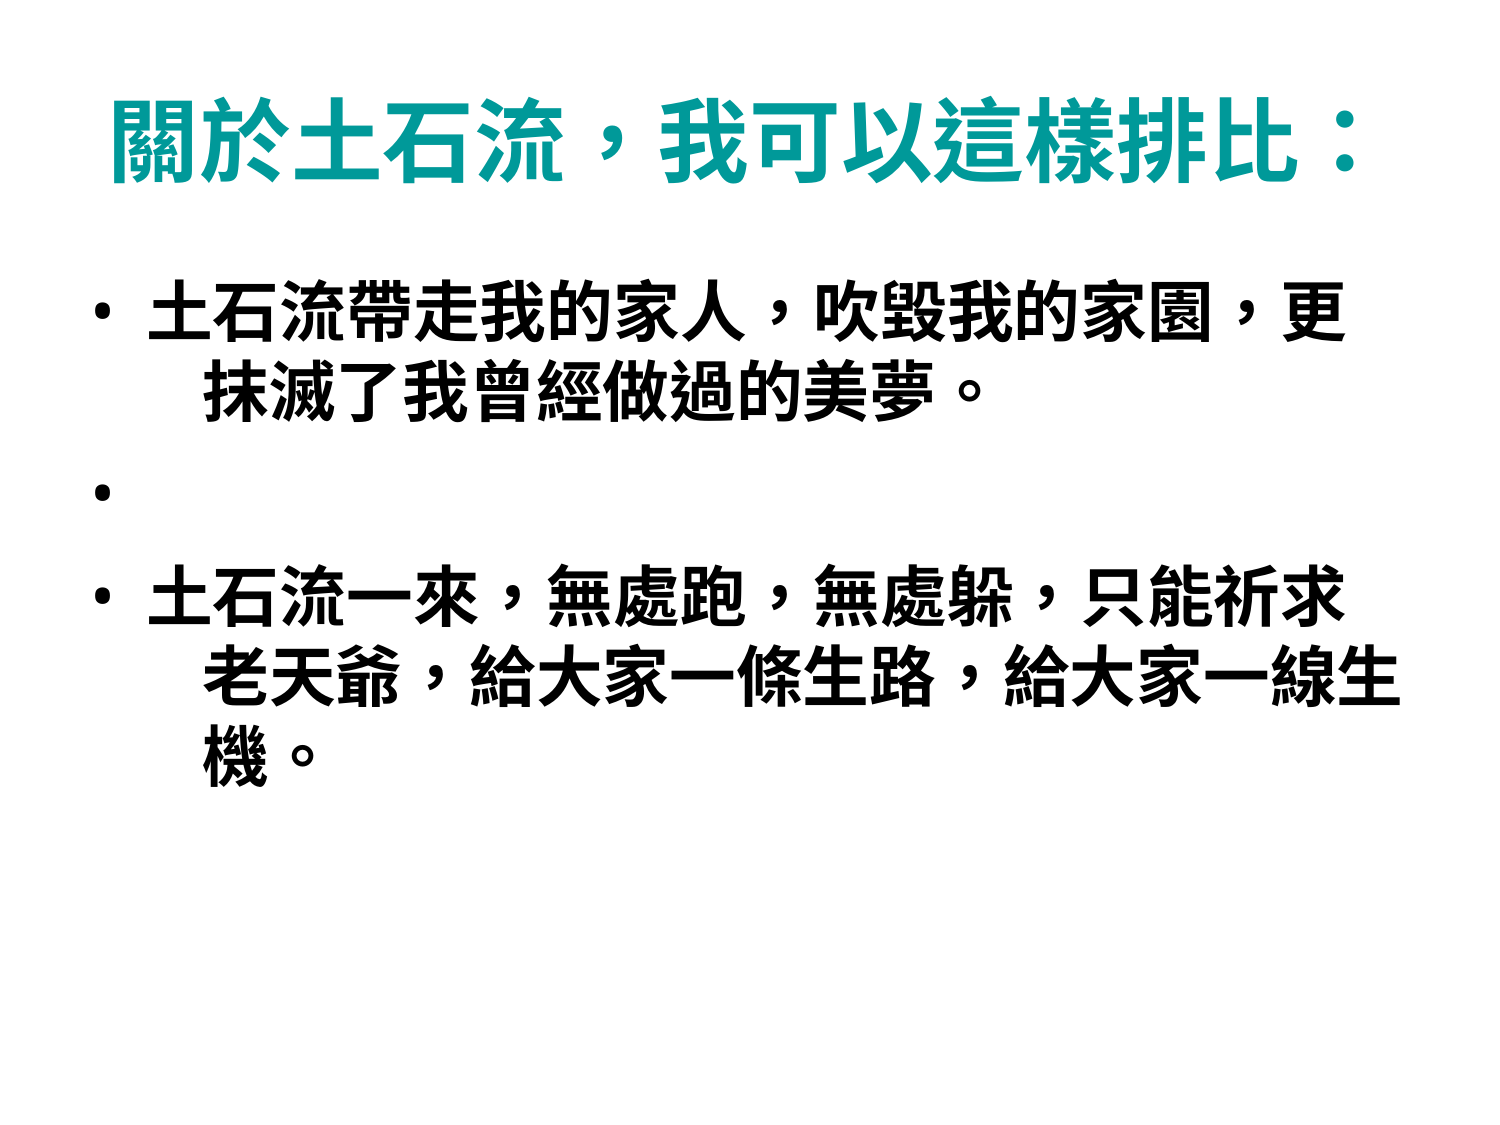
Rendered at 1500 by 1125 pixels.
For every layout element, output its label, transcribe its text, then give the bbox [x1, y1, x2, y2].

list 土石流帶走我的家人，吹毀我的家園，更抹滅了我曾經做過的美夢。 土石流一來，無處跑，無處躲，只能祈求老天爺，給大家一條生路，給大家一線生機。 [75, 262, 1426, 1005]
title 關於土石流，我可以這樣排比： [75, 45, 1426, 233]
